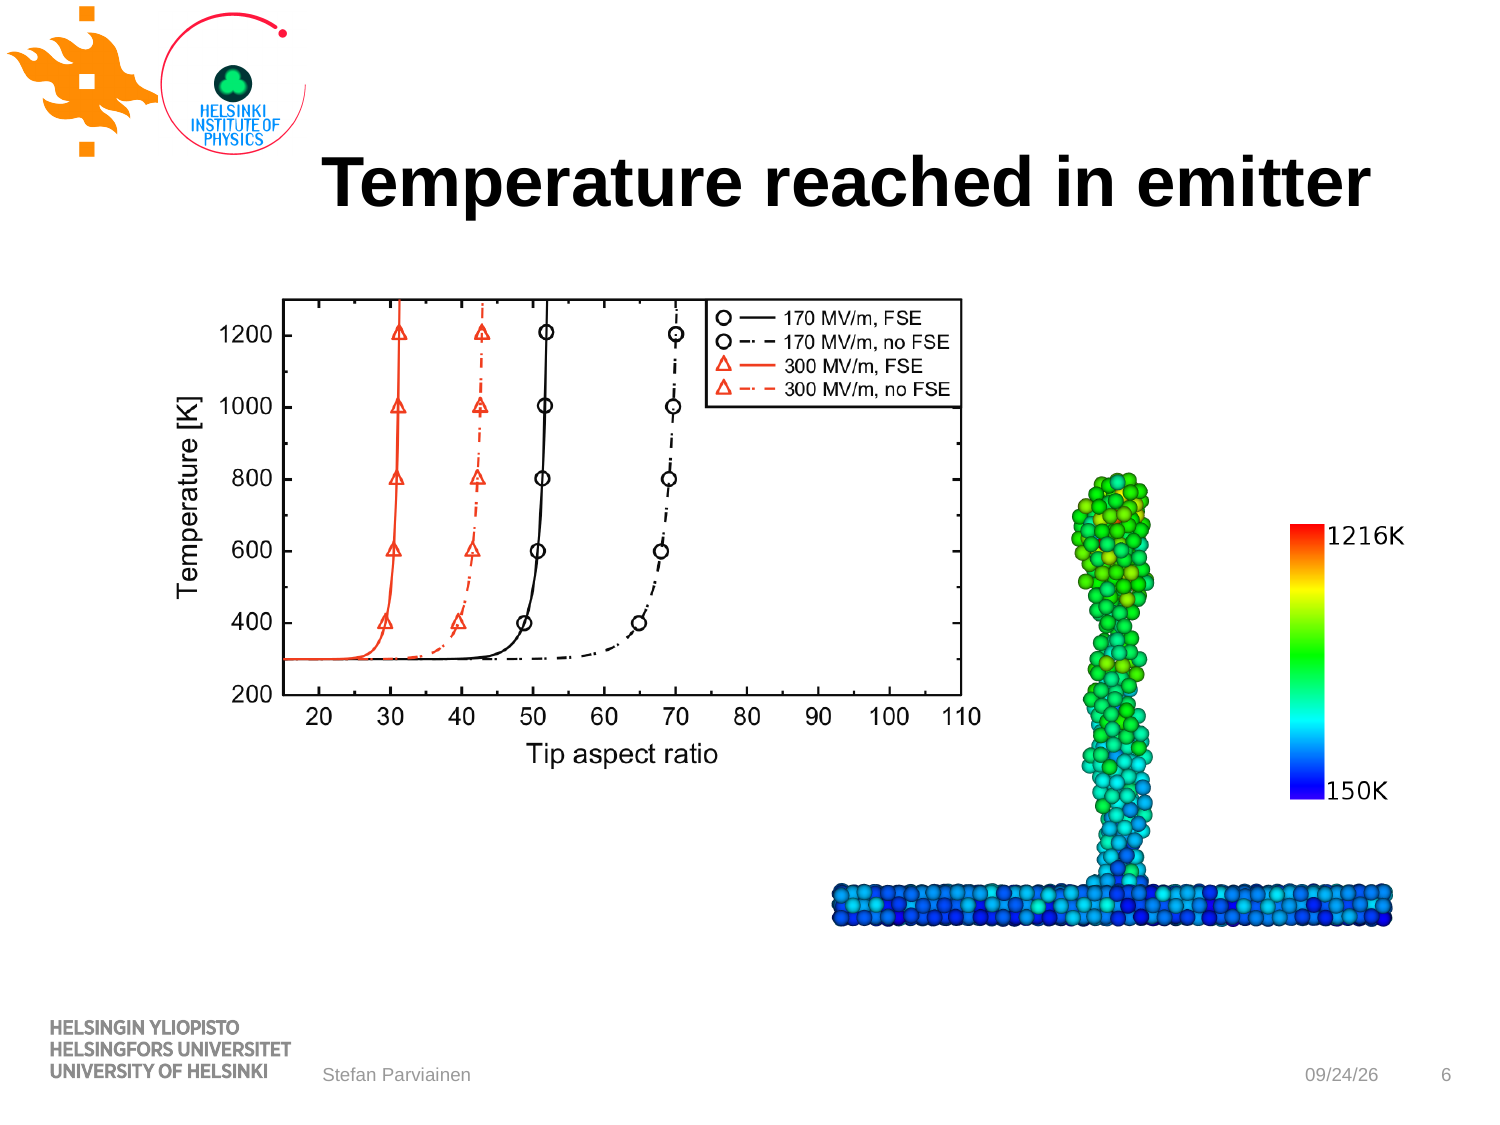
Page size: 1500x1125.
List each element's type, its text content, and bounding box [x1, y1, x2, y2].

picture [32, 1001, 309, 1096]
picture [155, 283, 1456, 945]
title Temperature reached in emitter [321, 87, 1447, 276]
picture [0, 0, 307, 171]
